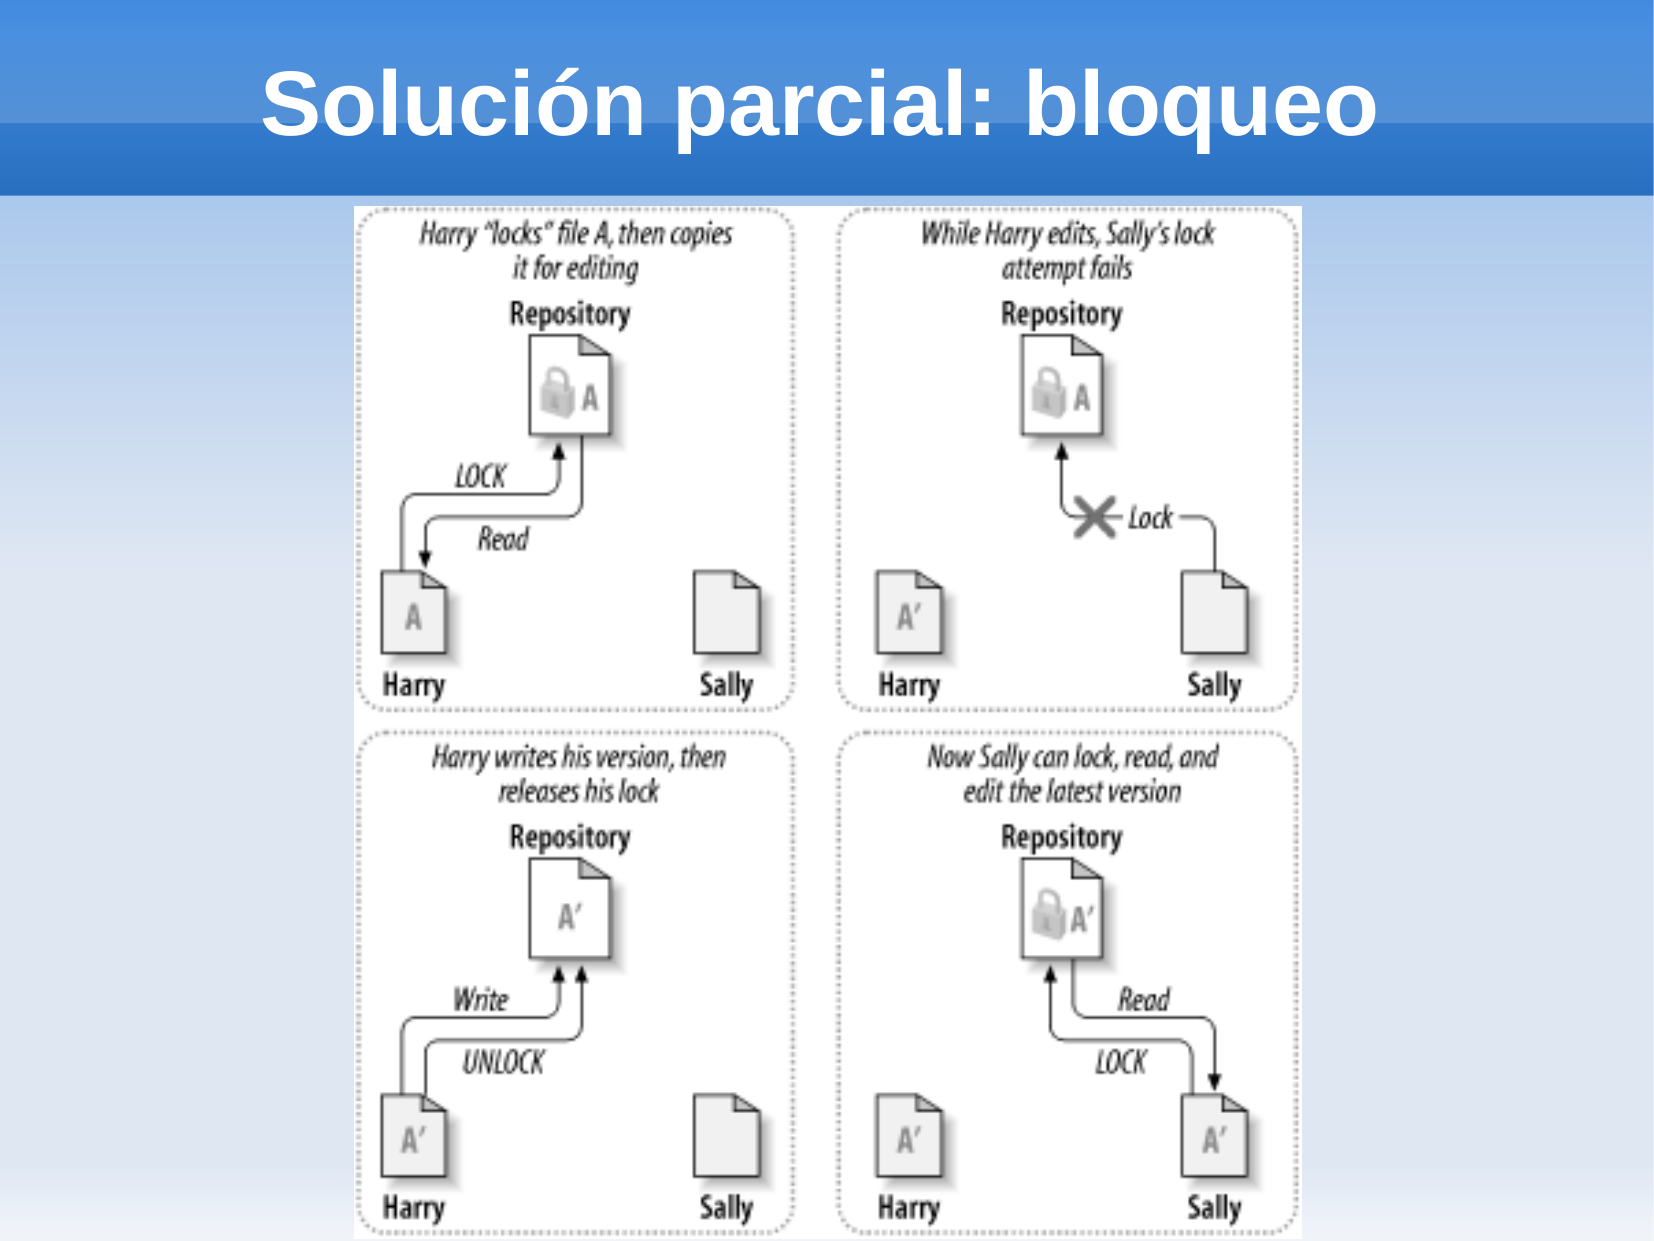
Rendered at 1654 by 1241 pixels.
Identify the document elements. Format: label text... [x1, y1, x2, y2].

title Solución parcial: bloqueo [76, 7, 1565, 200]
picture [0, 0, 1654, 1241]
